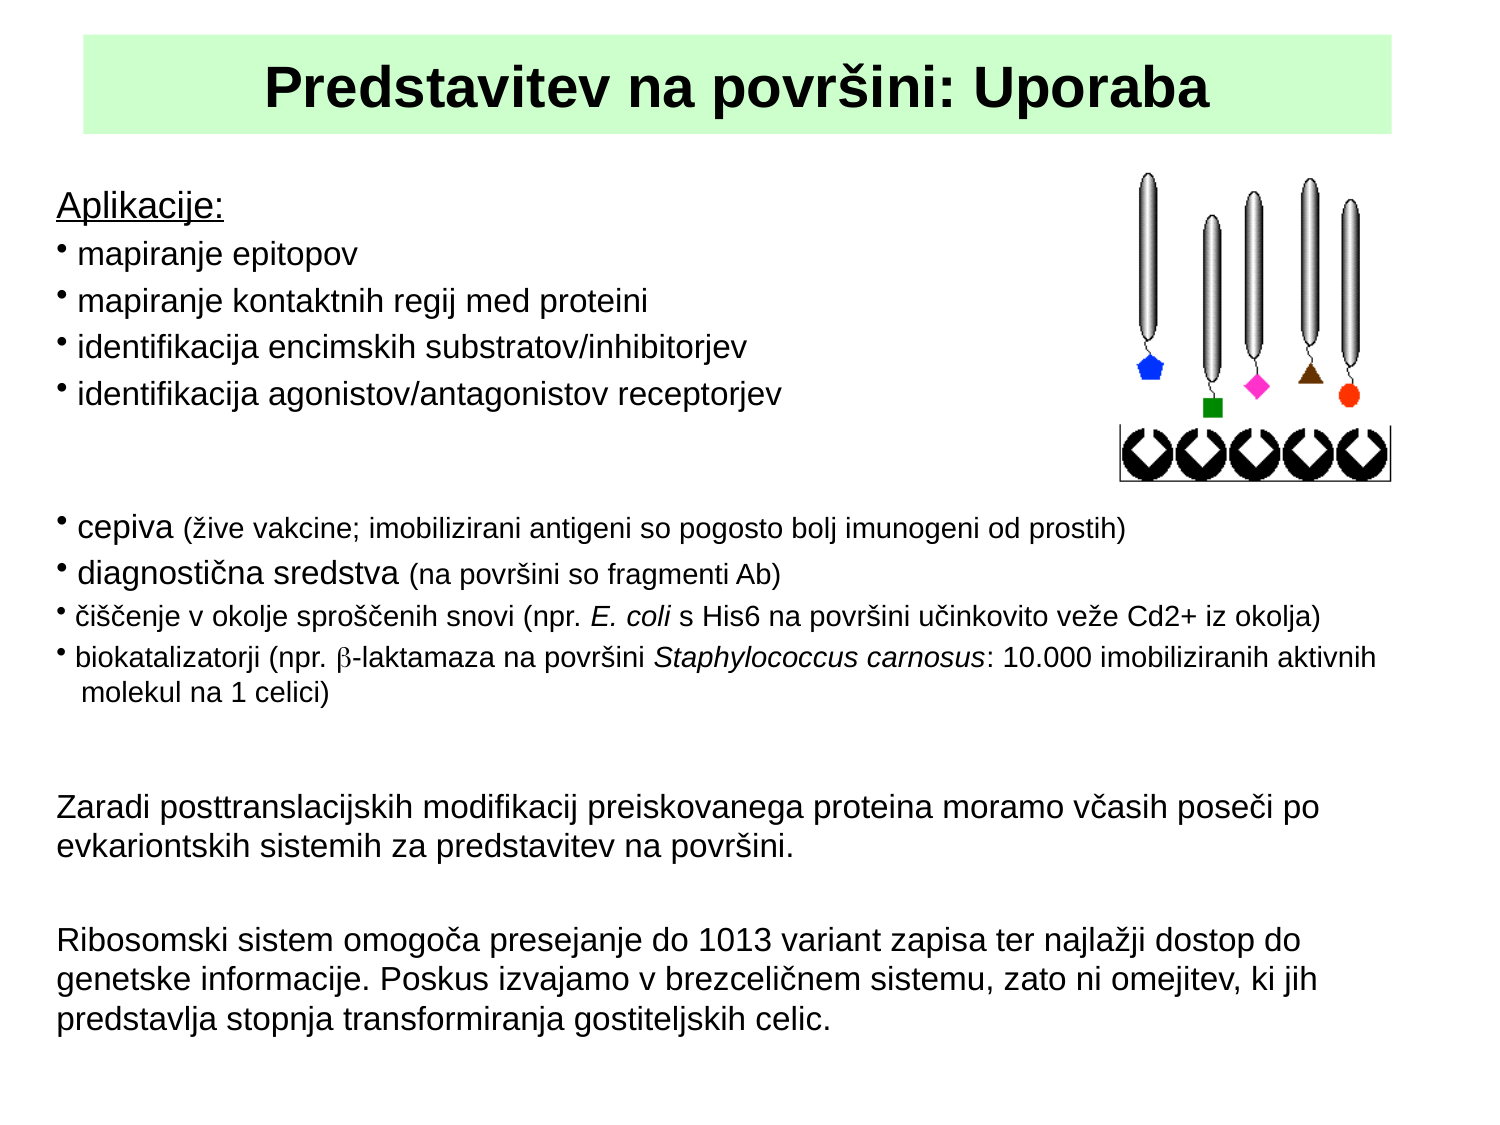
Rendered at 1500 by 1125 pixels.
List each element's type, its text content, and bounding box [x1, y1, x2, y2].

title Predstavitev na površini: Uporaba [83, 34, 1392, 134]
picture [1104, 160, 1407, 499]
list Aplikacije: mapiranje epitopov mapiranje kontaktnih regij med proteini identifikacija encimskih substratov/inhibitorjev identifikacija agonistov/antagonistov receptorjev cepiva (žive vakcine; imobilizirani antigeni so pogosto bolj imunogeni od prostih) diagnostična sredstva (na površini so fragmenti Ab) čiščenje v okolje sproščenih snovi (npr. E. coli s His6 na površini učinkovito veže Cd2+ iz okolja) biokatalizatorji (npr. b-laktamaza na površini Staphylococcus carnosus: 10.000 imobiliziranih aktivnih molekul na 1 celici) Zaradi posttranslacijskih modifikacij preiskovanega proteina moramo včasih poseči po evkariontskih sistemih za predstavitev na površini. Ribosomski sistem omogoča presejanje do 1013 variant zapisa ter najlažji dostop do genetske informacije. Poskus izvajamo v brezceličnem sistemu, zato ni omejitev, ki jih predstavlja stopnja transformiranja gostiteljskih celic. [41, 173, 1450, 1082]
